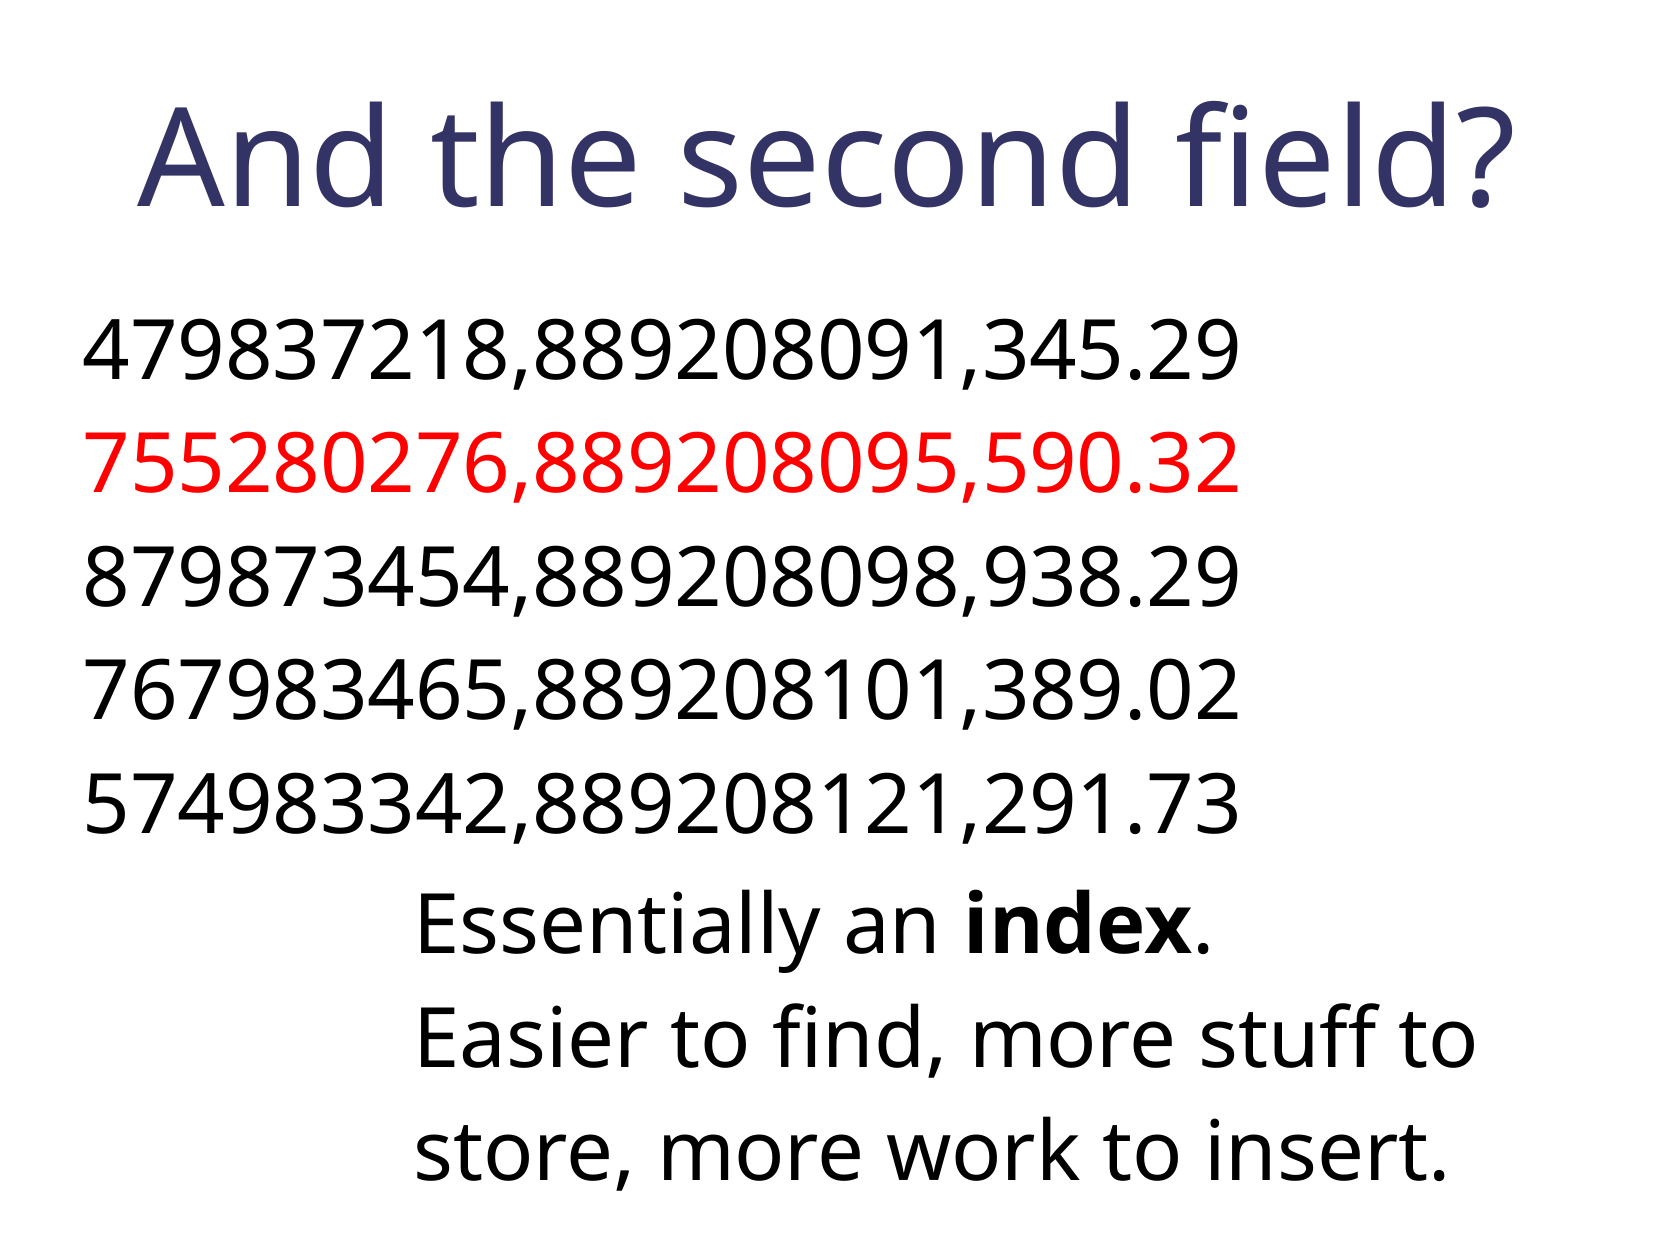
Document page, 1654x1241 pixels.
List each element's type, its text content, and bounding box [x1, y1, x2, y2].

title And the second field? [82, 56, 1571, 250]
subtitle 479837218,889208091,345.29 755280276,889208095,590.32 879873454,889208098,938.29 767983465,889208101,389.02 574983342,889208121,291.73 [82, 290, 1571, 798]
text_box Essentially an index. Easier to find, more stuff to store, more work to insert. [413, 864, 1654, 1241]
